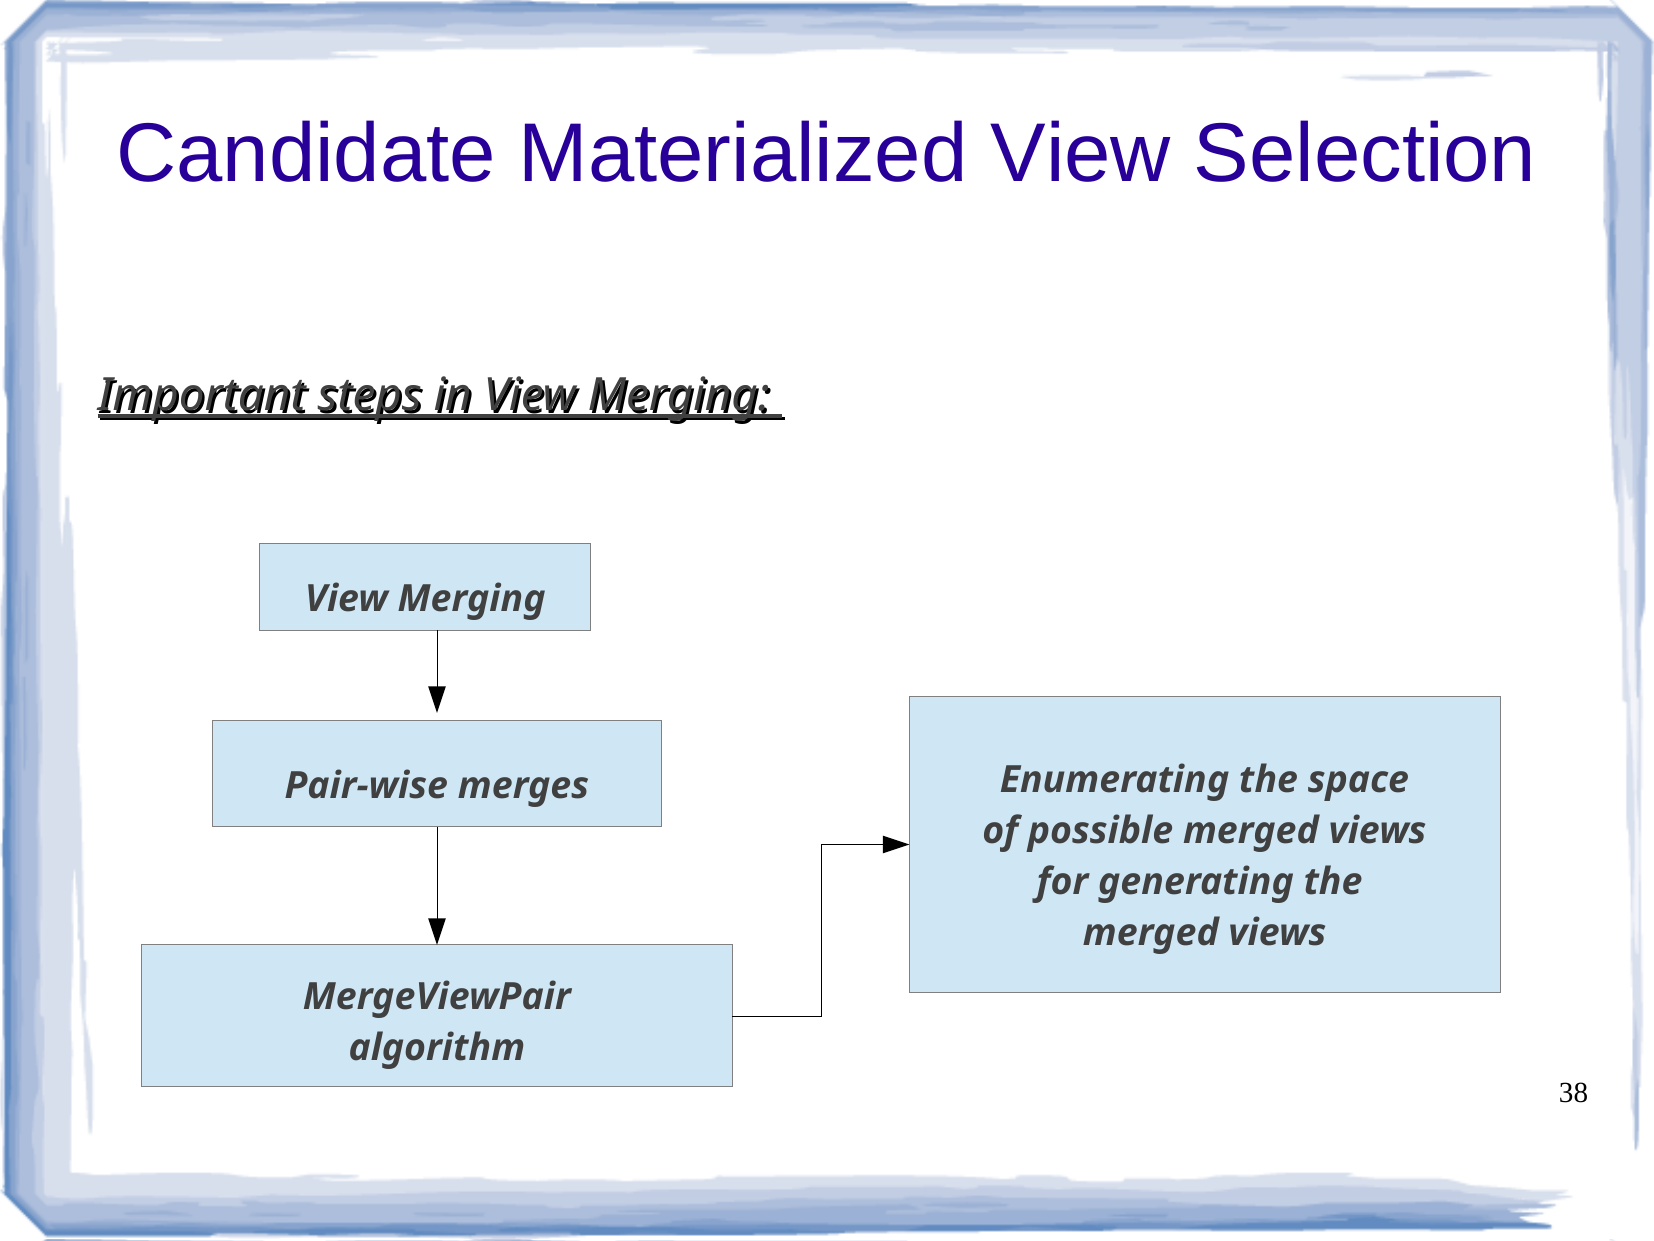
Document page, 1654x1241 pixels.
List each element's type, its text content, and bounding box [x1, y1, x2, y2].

text_box View Merging [259, 543, 591, 631]
text_box MergeViewPair algorithm [141, 944, 733, 1087]
picture [0, 0, 1654, 1241]
text_box Pair-wise merges [212, 720, 662, 827]
text_box Enumerating the space of possible merged views for generating the merged views [909, 696, 1501, 993]
title Candidate Materialized View Selection [82, 49, 1571, 257]
text_box Important steps in View Merging: [82, 354, 1595, 638]
